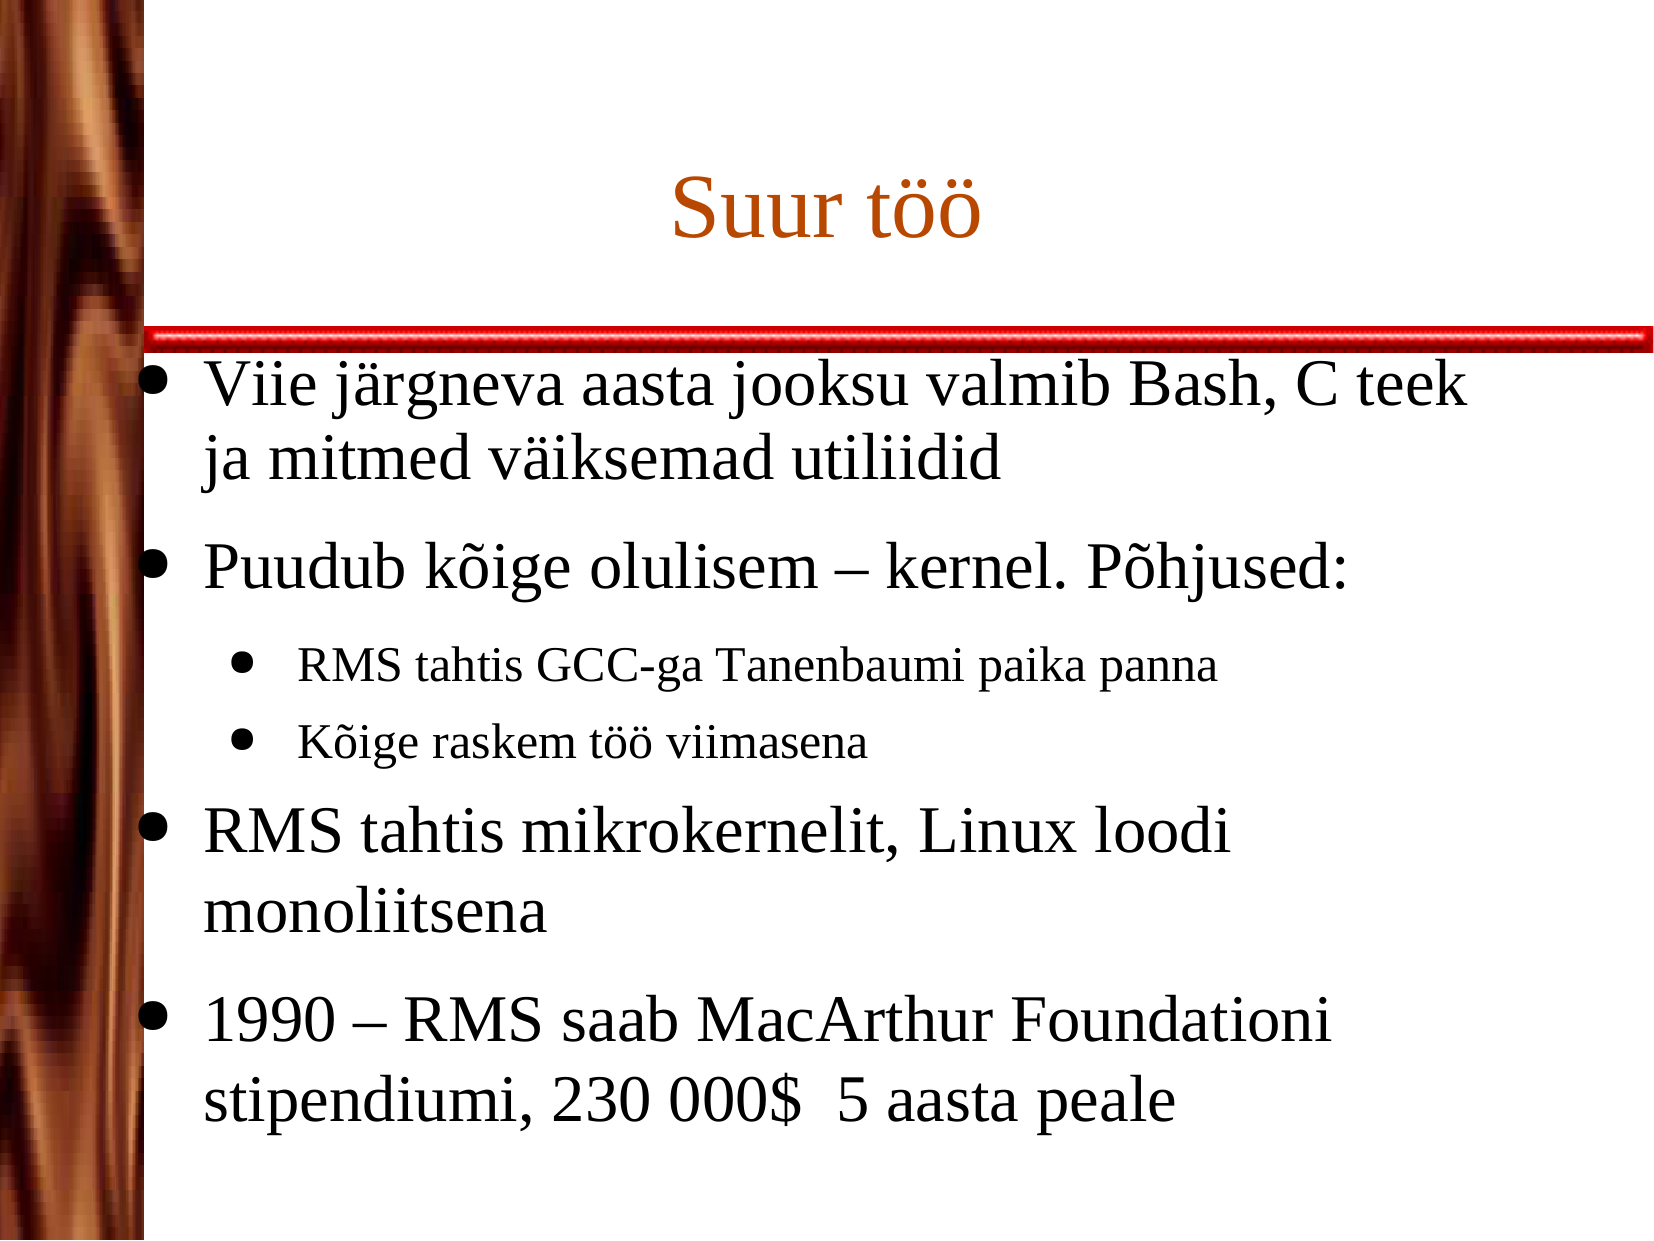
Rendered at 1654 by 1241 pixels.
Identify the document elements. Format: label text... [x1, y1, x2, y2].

title Suur töö [121, 100, 1533, 312]
picture [0, 0, 1654, 1240]
list Viie järgneva aasta jooksu valmib Bash, C teek ja mitmed väiksemad utiliidid Puudub kõige olulisem – kernel. Põhjused: RMS tahtis GCC-ga Tanenbaumi paika panna Kõige raskem töö viimasena RMS tahtis mikrokernelit, Linux loodi monoliitsena 1990 – RMS saab MacArthur Foundationi stipendiumi, 230 000$ 5 aasta peale [121, 344, 1533, 1138]
